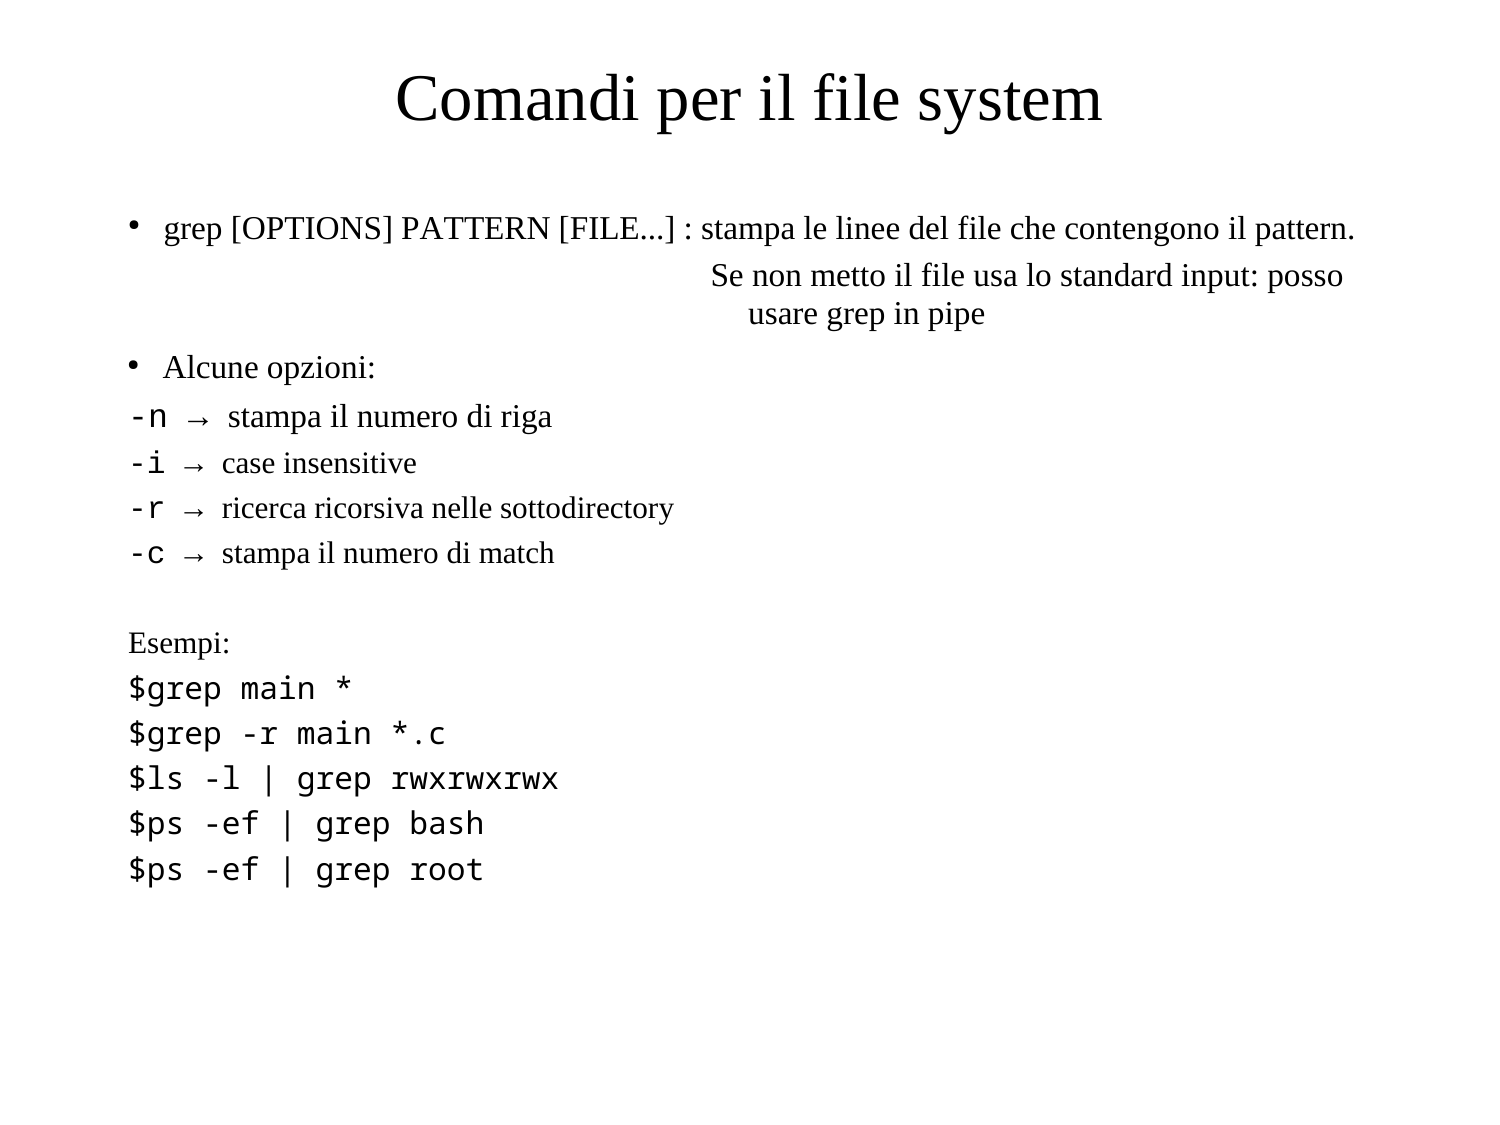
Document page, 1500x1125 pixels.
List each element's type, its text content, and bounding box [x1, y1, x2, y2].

title Comandi per il file system [112, 0, 1388, 149]
list grep [OPTIONS] PATTERN [FILE...] : stampa le linee del file che contengono il pattern. Se non metto il file usa lo standard input: posso usare grep in pipe Alcune opzioni: -n → stampa il numero di riga -i → case insensitive -r → ricerca ricorsiva nelle sottodirectory -c → stampa il numero di match Esempi: $grep main * $grep -r main *.c $ls -l | grep rwxrwxrwx $ps -ef | grep bash $ps -ef | grep root [112, 149, 1401, 1125]
